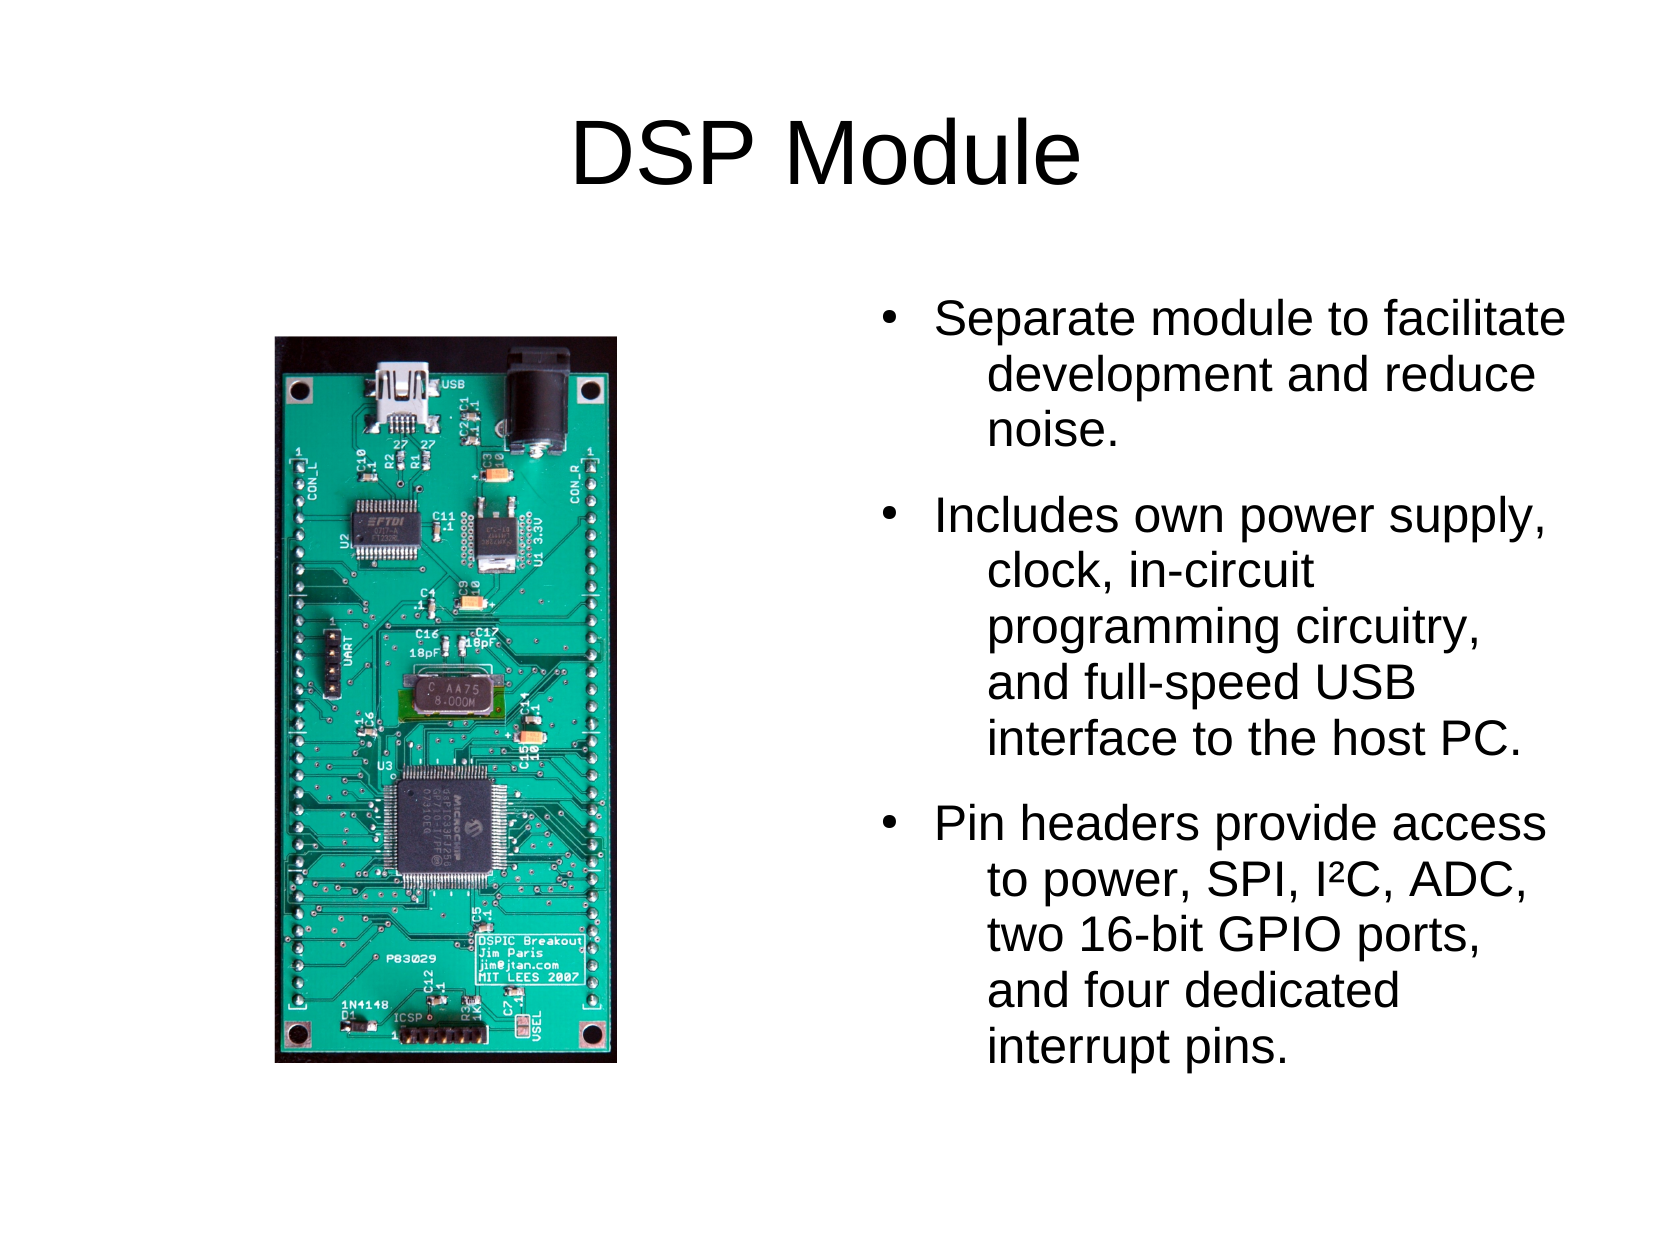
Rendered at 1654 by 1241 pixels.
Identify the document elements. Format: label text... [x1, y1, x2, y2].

list Separate module to facilitate development and reduce noise. Includes own power supply, clock, in-circuit programming circuitry, and full-speed USB interface to the host PC. Pin headers provide access to power, SPI, I²C, ADC, two 16-bit GPIO ports, and four dedicated interrupt pins. [845, 290, 1572, 1109]
title DSP Module [82, 49, 1571, 257]
picture [274, 336, 617, 1063]
